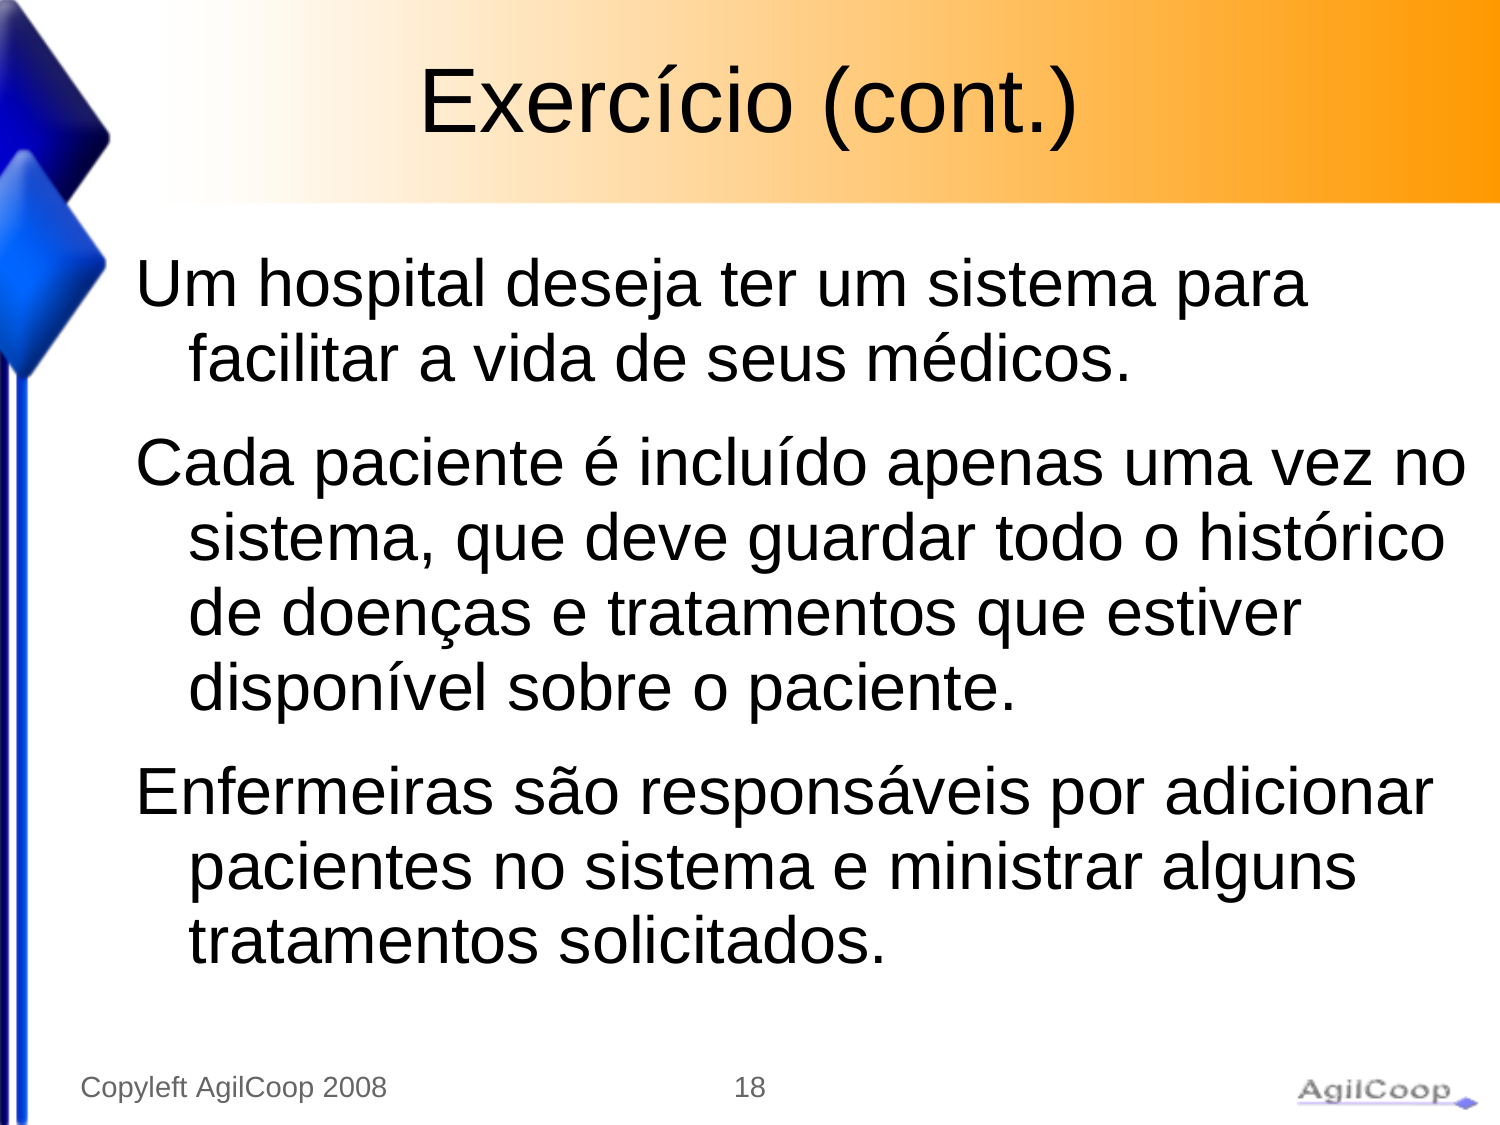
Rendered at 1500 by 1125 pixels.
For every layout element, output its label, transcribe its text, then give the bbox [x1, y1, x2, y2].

title Exercício (cont.) [75, 7, 1425, 196]
picture [0, 0, 1500, 1125]
list Um hospital deseja ter um sistema para facilitar a vida de seus médicos. Cada paciente é incluído apenas uma vez no sistema, que deve guardar todo o histórico de doenças e tratamentos que estiver disponível sobre o paciente. Enfermeiras são responsáveis por adicionar pacientes no sistema e ministrar alguns tratamentos solicitados. [118, 246, 1477, 979]
